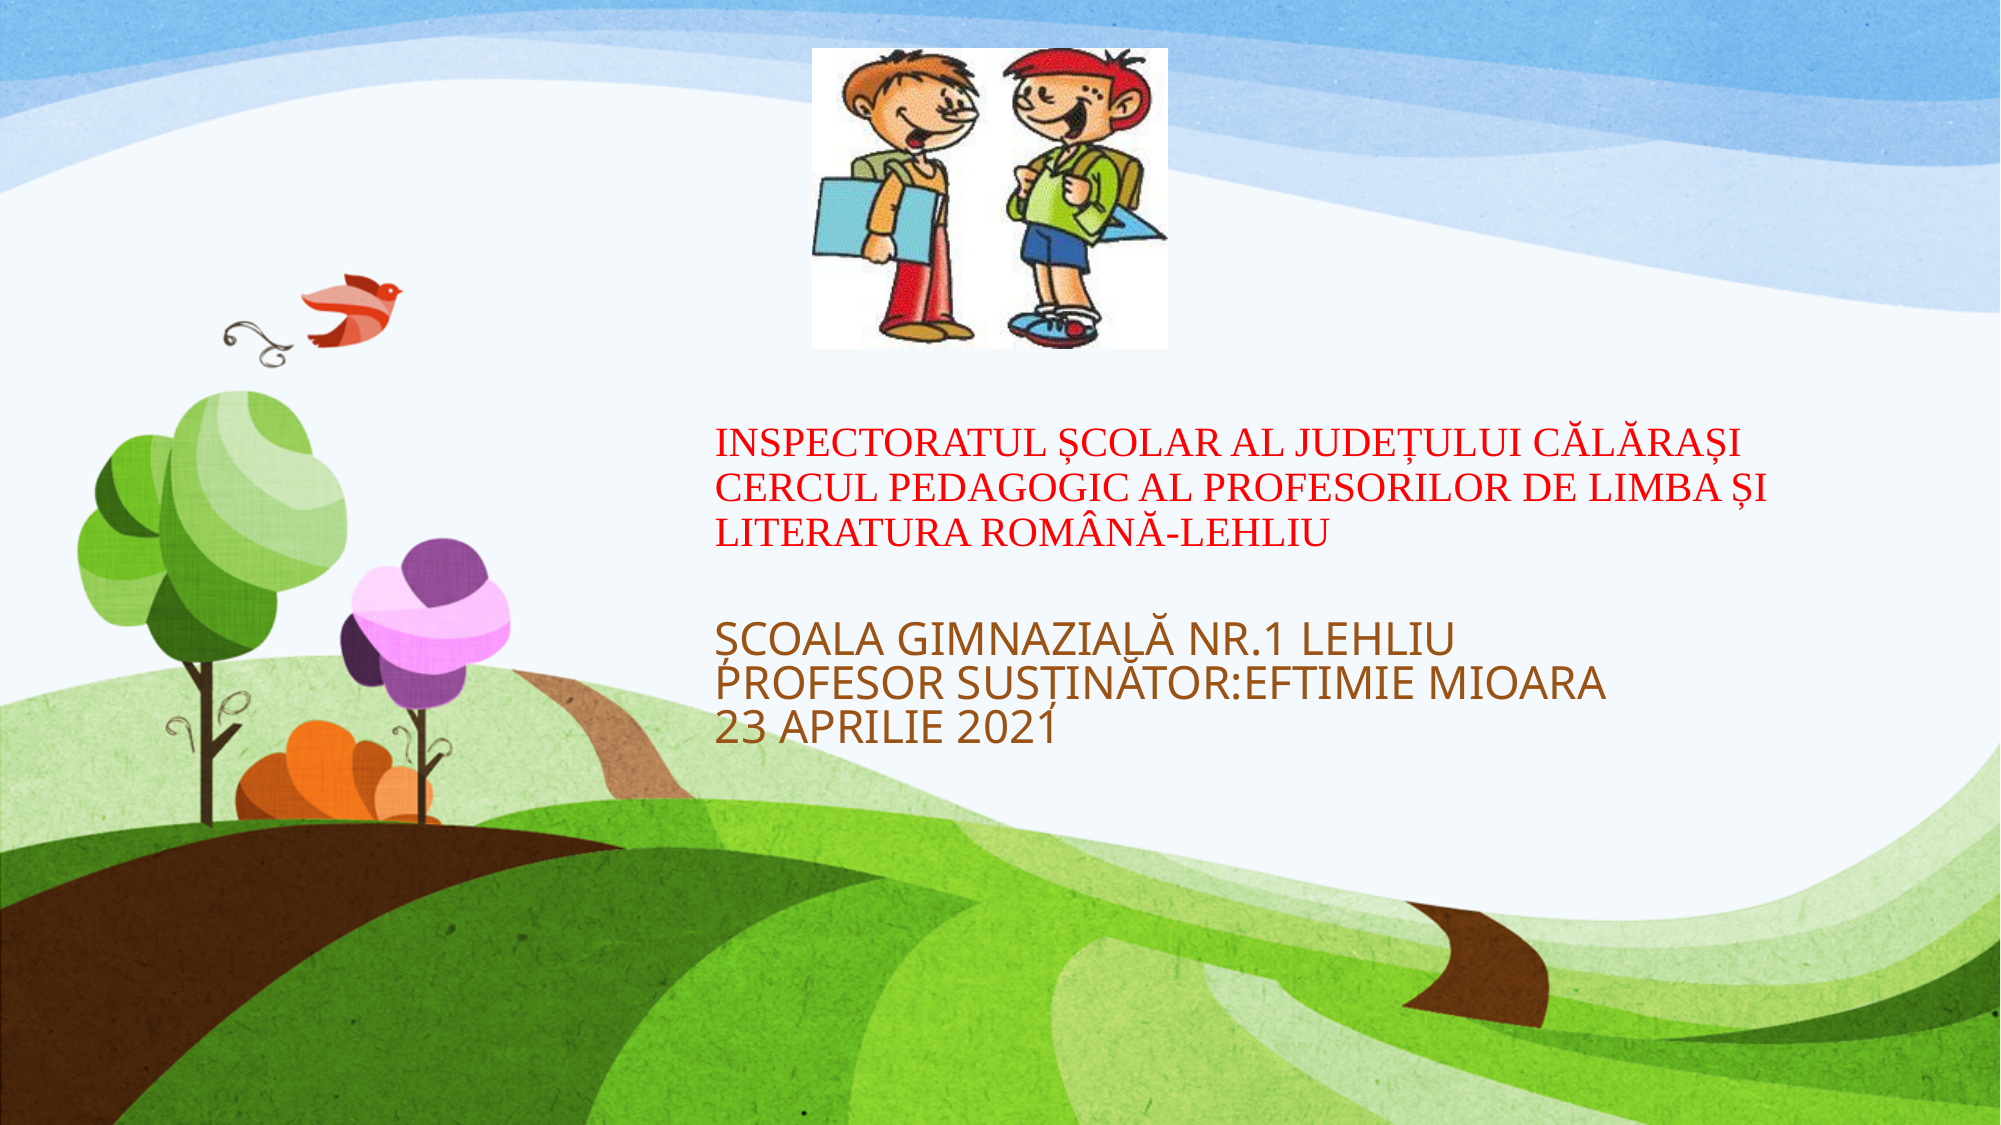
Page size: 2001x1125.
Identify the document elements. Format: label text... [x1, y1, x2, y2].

picture [0, 0, 2001, 1125]
title INSPECTORATUL ȘCOLAR AL JUDEȚULUI CĂLĂRAȘI CERCUL PEDAGOGIC AL PROFESORILOR DE LIMBA ȘI LITERATURA ROMÂNĂ-LEHLIU [699, 312, 1825, 612]
subtitle ȘCOALA GIMNAZIALĂ NR.1 LEHLIU PROFESOR SUSȚINĂTOR:EFTIMIE MIOARA 23 APRILIE 2021 [699, 612, 1825, 763]
